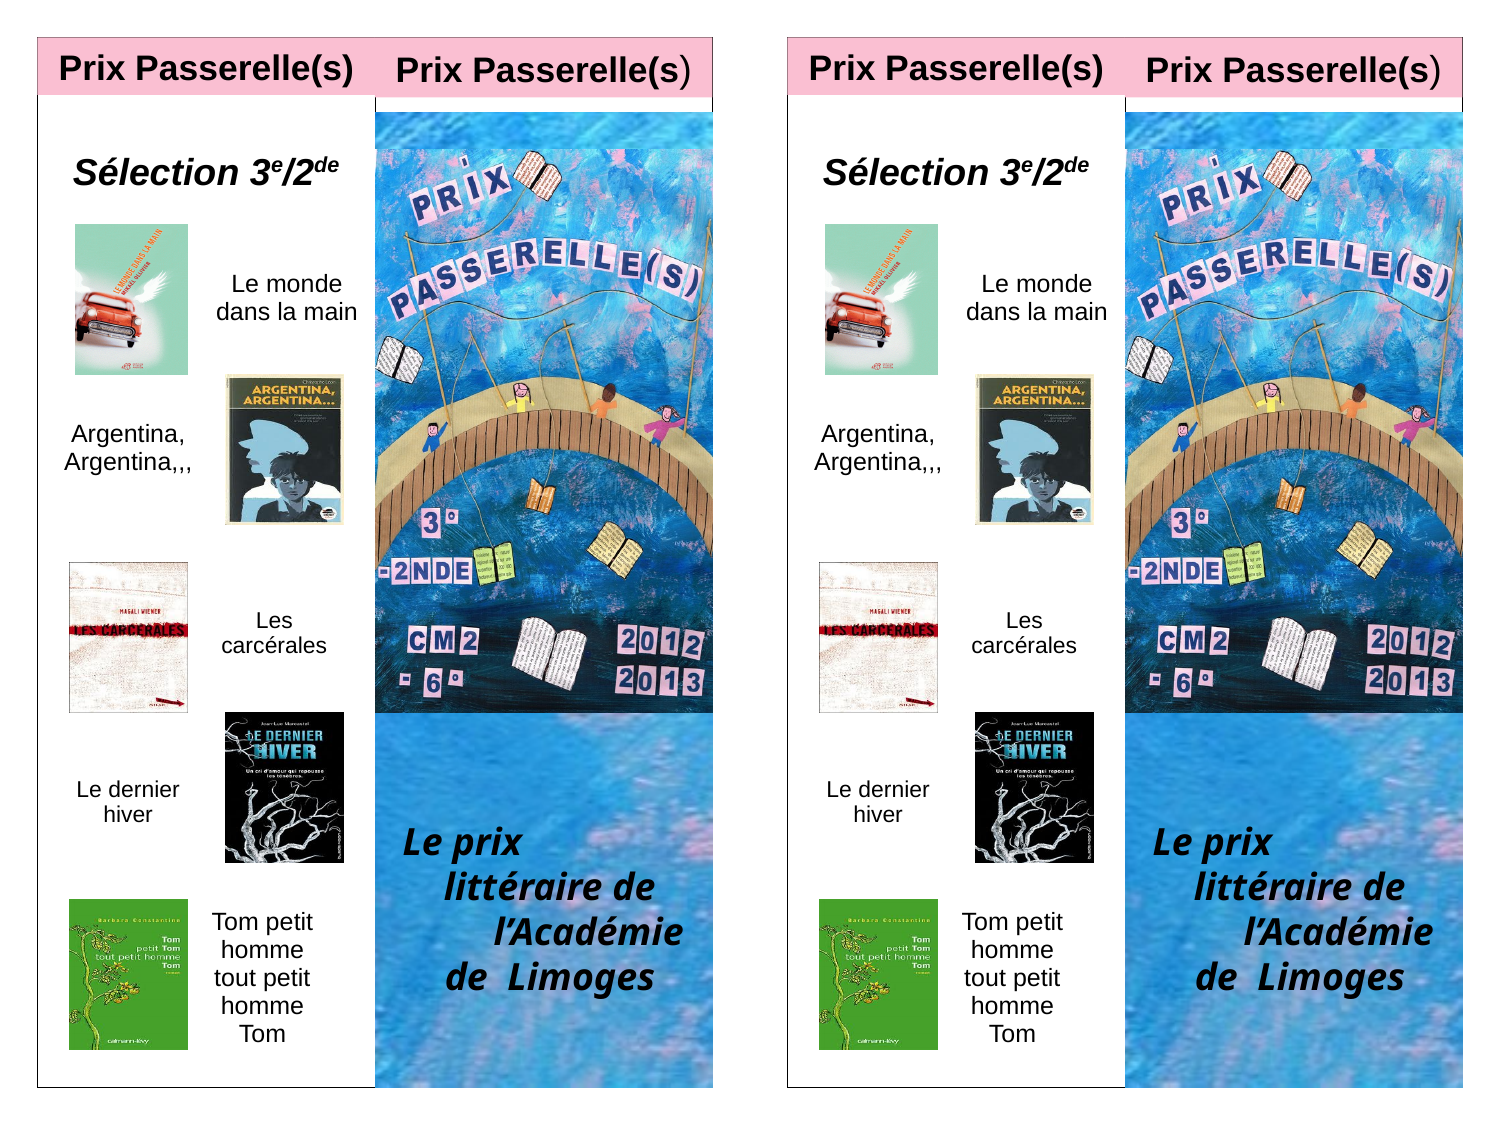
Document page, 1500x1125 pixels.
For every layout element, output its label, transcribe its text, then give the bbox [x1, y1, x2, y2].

text_box Le prix littéraire de l’Académie de Limoges [1137, 810, 1463, 1005]
picture [819, 562, 938, 713]
text_box Le prix littéraire de l’Académie de Limoges [387, 810, 713, 1005]
text_box Prix Passerelle(s) [787, 37, 1124, 95]
picture [69, 562, 188, 713]
text_box Sélection 3e/2de [37, 144, 375, 204]
text_box Les carcérales [199, 600, 350, 667]
text_box Le dernier hiver [34, 769, 222, 836]
picture [819, 899, 938, 1051]
text_box Argentina, Argentina,,, [37, 412, 220, 484]
picture [375, 112, 713, 1088]
text_box Prix Passerelle(s) [374, 37, 713, 98]
picture [975, 374, 1094, 526]
picture [75, 224, 188, 376]
picture [825, 224, 938, 376]
text_box Sélection 3e/2de [787, 144, 1125, 204]
text_box Prix Passerelle(s) [37, 37, 374, 95]
text_box Argentina, Argentina,,, [787, 412, 970, 484]
text_box Les carcérales [949, 600, 1100, 667]
picture [225, 712, 344, 863]
picture [1125, 112, 1463, 1088]
picture [69, 899, 188, 1051]
text_box Tom petit homme tout petit homme Tom [937, 900, 1088, 1055]
picture [975, 712, 1094, 863]
text_box Le monde dans la main [199, 262, 375, 334]
text_box Le monde dans la main [949, 262, 1125, 334]
text_box Tom petit homme tout petit homme Tom [187, 900, 338, 1055]
picture [225, 374, 344, 526]
text_box Le dernier hiver [784, 769, 972, 836]
text_box Prix Passerelle(s) [1124, 37, 1463, 98]
